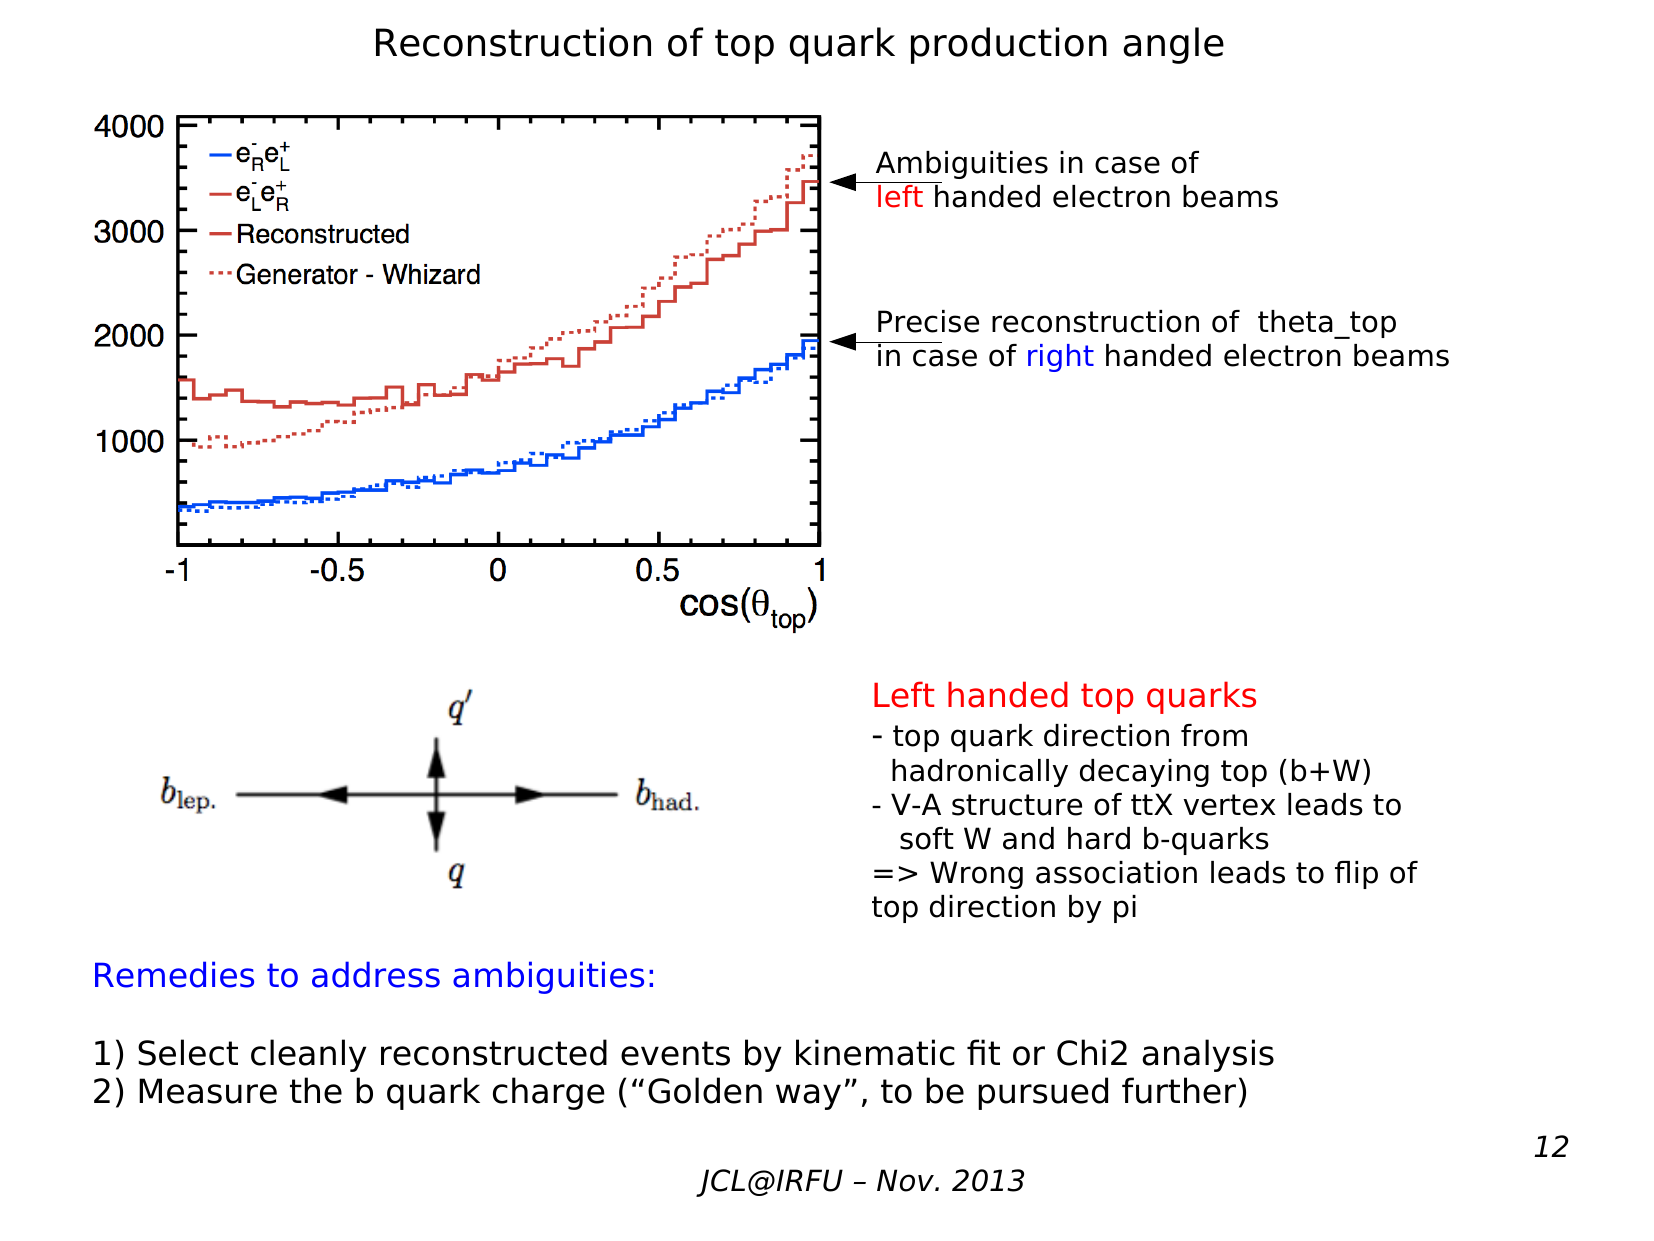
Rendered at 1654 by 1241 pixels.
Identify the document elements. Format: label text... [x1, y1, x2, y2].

text_box Left handed top quarks - top quark direction from hadronically decaying top (b+W) - V-A structure of ttX vertex leads to soft W and hard b-quarks => Wrong association leads to flip of top direction by pi [856, 669, 1457, 932]
text_box Ambiguities in case of left handed electron beams [860, 138, 1293, 222]
text_box Reconstruction of top quark production angle [357, 13, 1239, 73]
picture [32, 71, 887, 924]
text_box Precise reconstruction of theta_top in case of right handed electron beams [860, 298, 1464, 381]
text_box Remedies to address ambiguities: 1) Select cleanly reconstructed events by kinematic fit or Chi2 analysis 2) Measure the b quark charge (“Golden way”, to be pursued further) [77, 949, 1501, 1119]
